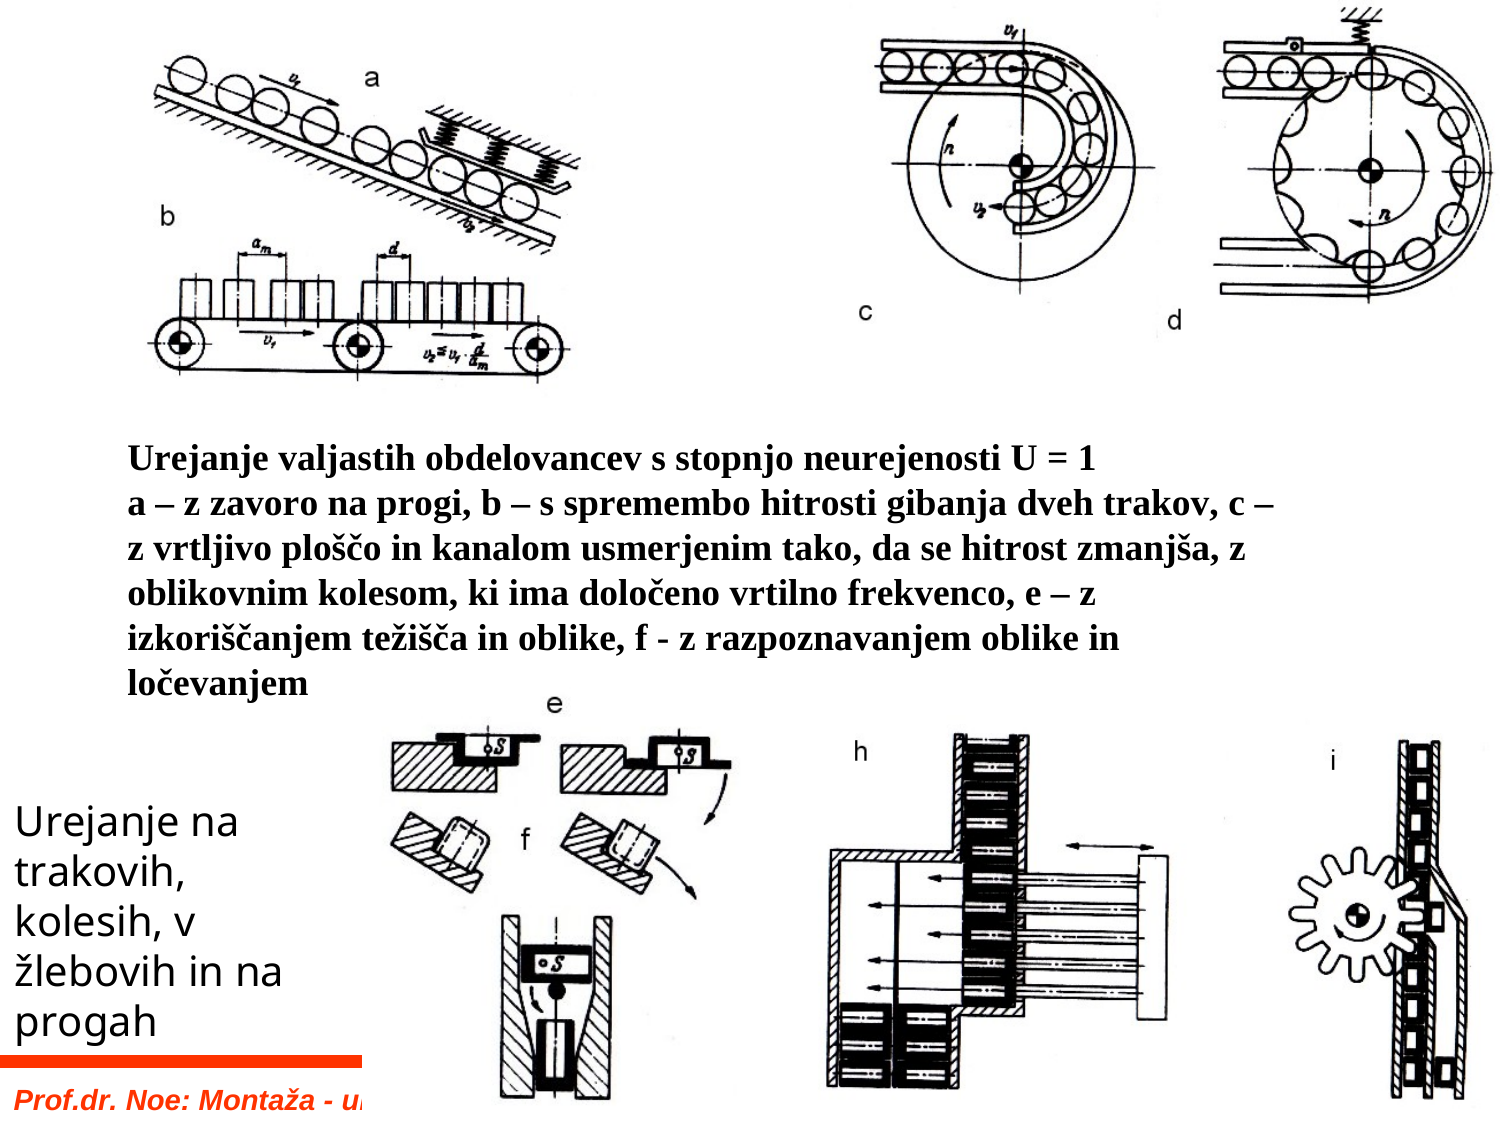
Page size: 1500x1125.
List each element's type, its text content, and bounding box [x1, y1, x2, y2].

picture [125, 49, 601, 412]
text_box Urejanje na trakovih, kolesih, v žlebovih in na progah [0, 787, 351, 1054]
picture [800, 715, 1500, 1125]
text_box Urejanje valjastih obdelovancev s stopnjo neurejenosti U = 1 a – z zavoro na progi, b – s spremembo hitrosti gibanja dveh trakov, c – z vrtljivo ploščo in kanalom usmerjenim tako, da se hitrost zmanjša, z oblikovnim kolesom, ki ima določeno vrtilno frekvenco, e – z izkoriščanjem težišča in oblike, f - z razpoznavanjem oblike in ločevanjem [112, 424, 1313, 711]
picture [362, 711, 755, 1125]
picture [849, 0, 1500, 368]
